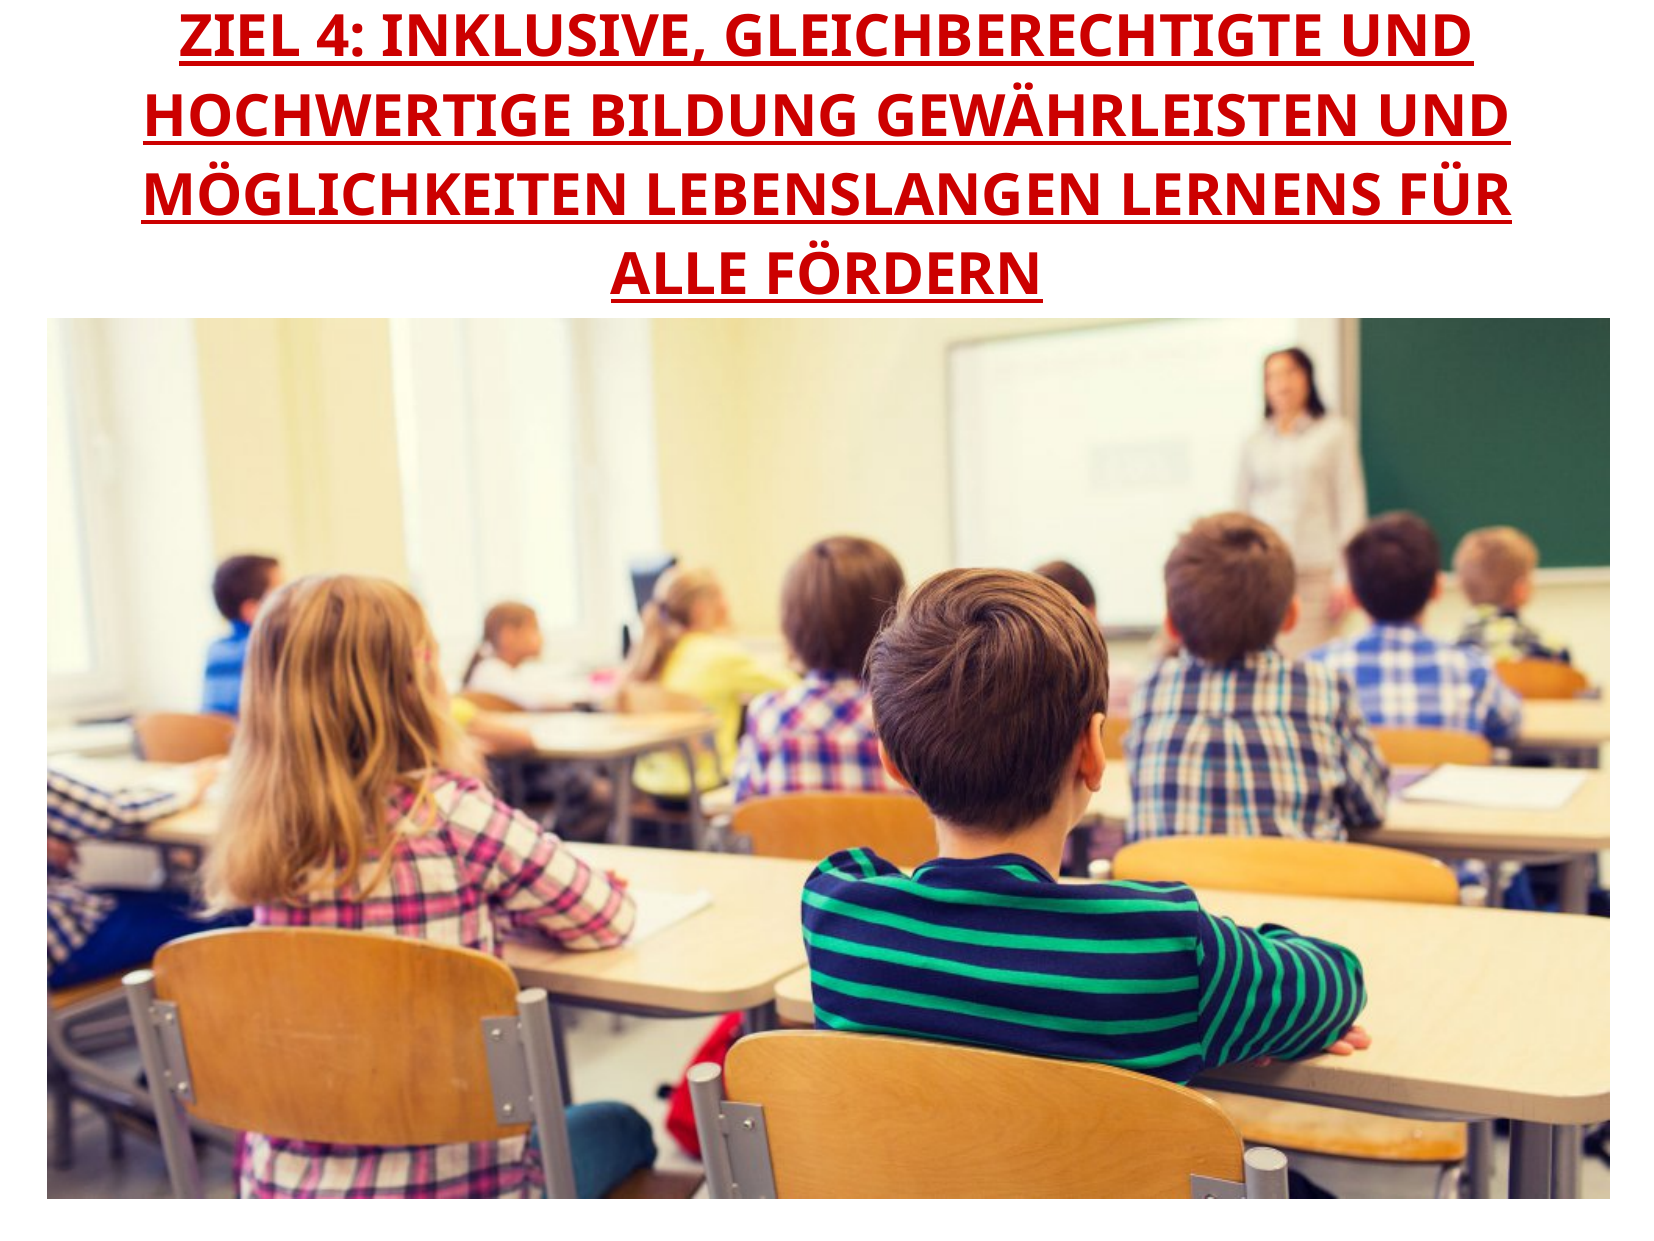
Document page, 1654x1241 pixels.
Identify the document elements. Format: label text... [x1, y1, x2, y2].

picture [47, 318, 1610, 1199]
title ZIEL 4: INKLUSIVE, GLEICHBERECHTIGTE UND HOCHWERTIGE BILDUNG GEWÄHRLEISTEN UND MÖGLICHKEITEN LEBENSLANGEN LERNENS FÜR ALLE FÖRDERN [82, 0, 1571, 308]
